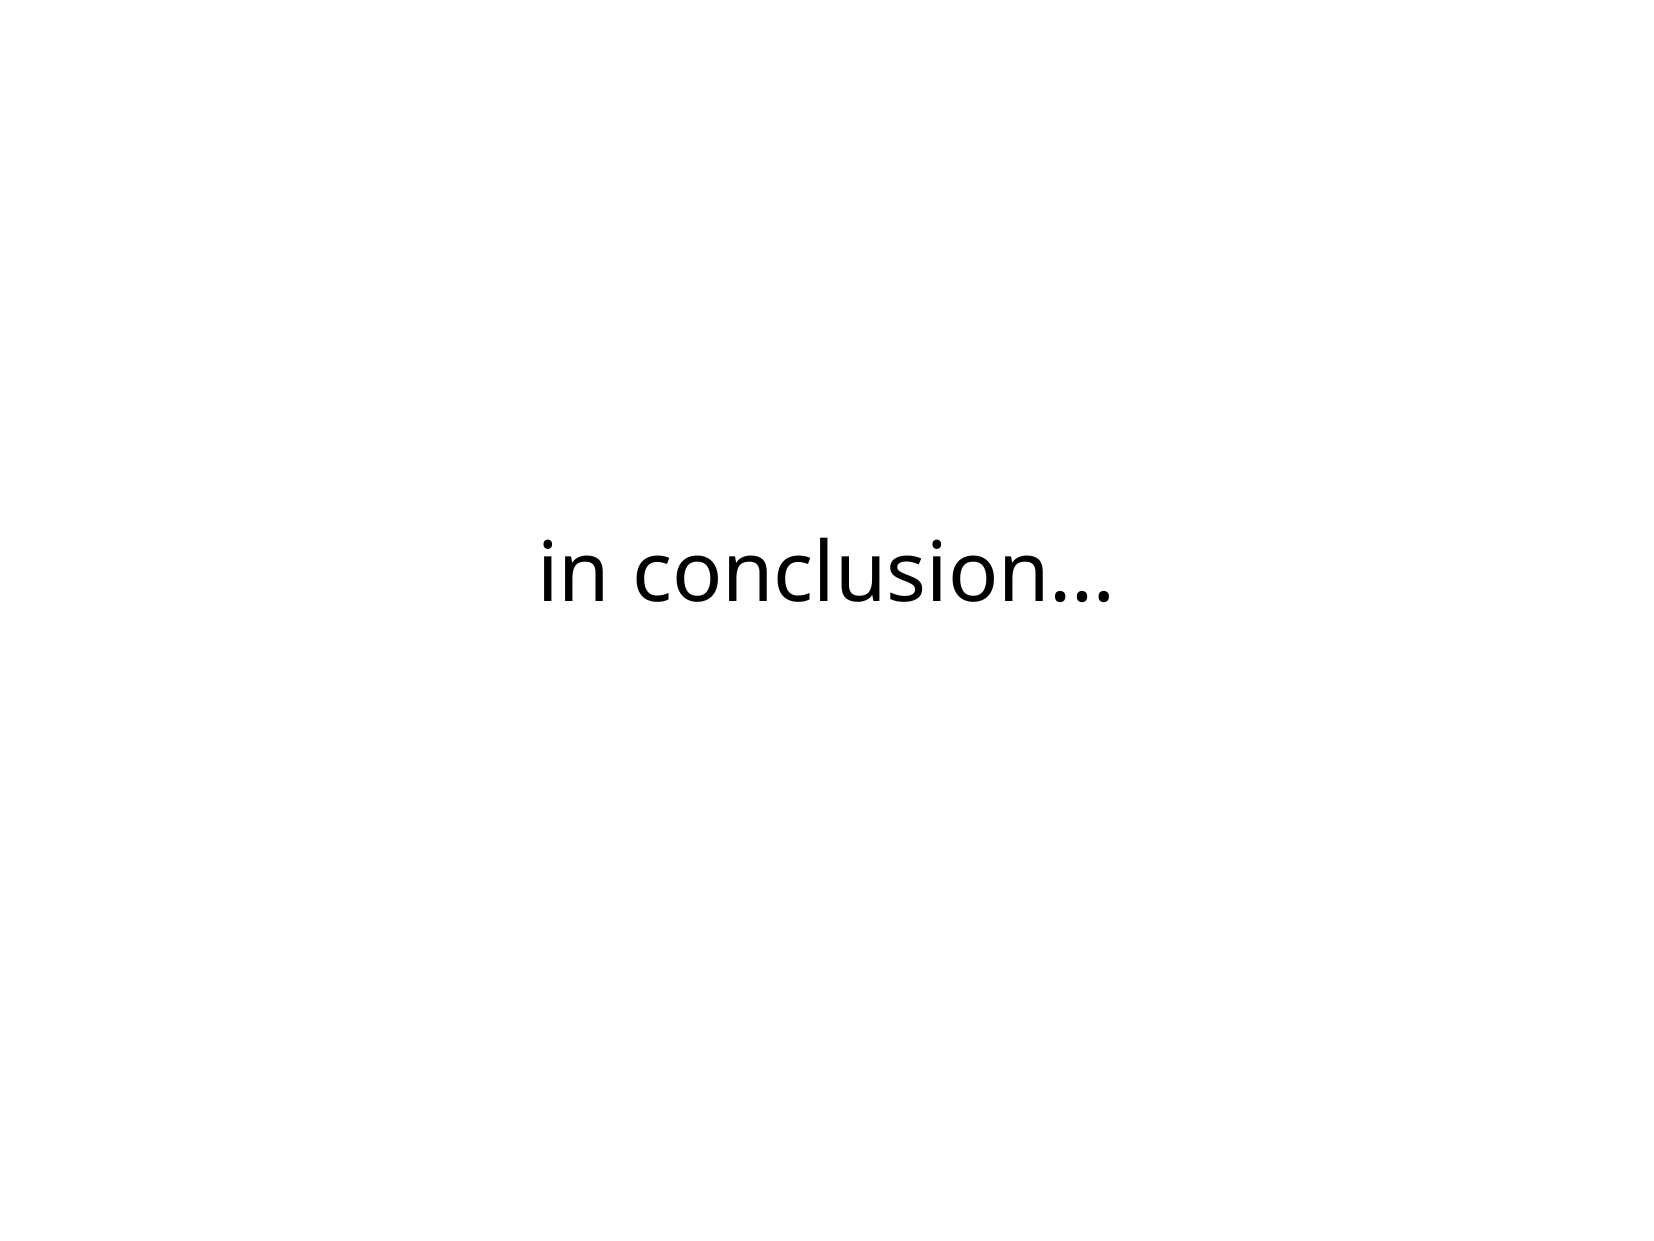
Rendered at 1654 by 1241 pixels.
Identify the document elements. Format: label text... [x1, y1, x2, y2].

subtitle in conclusion… [82, 118, 1571, 1021]
